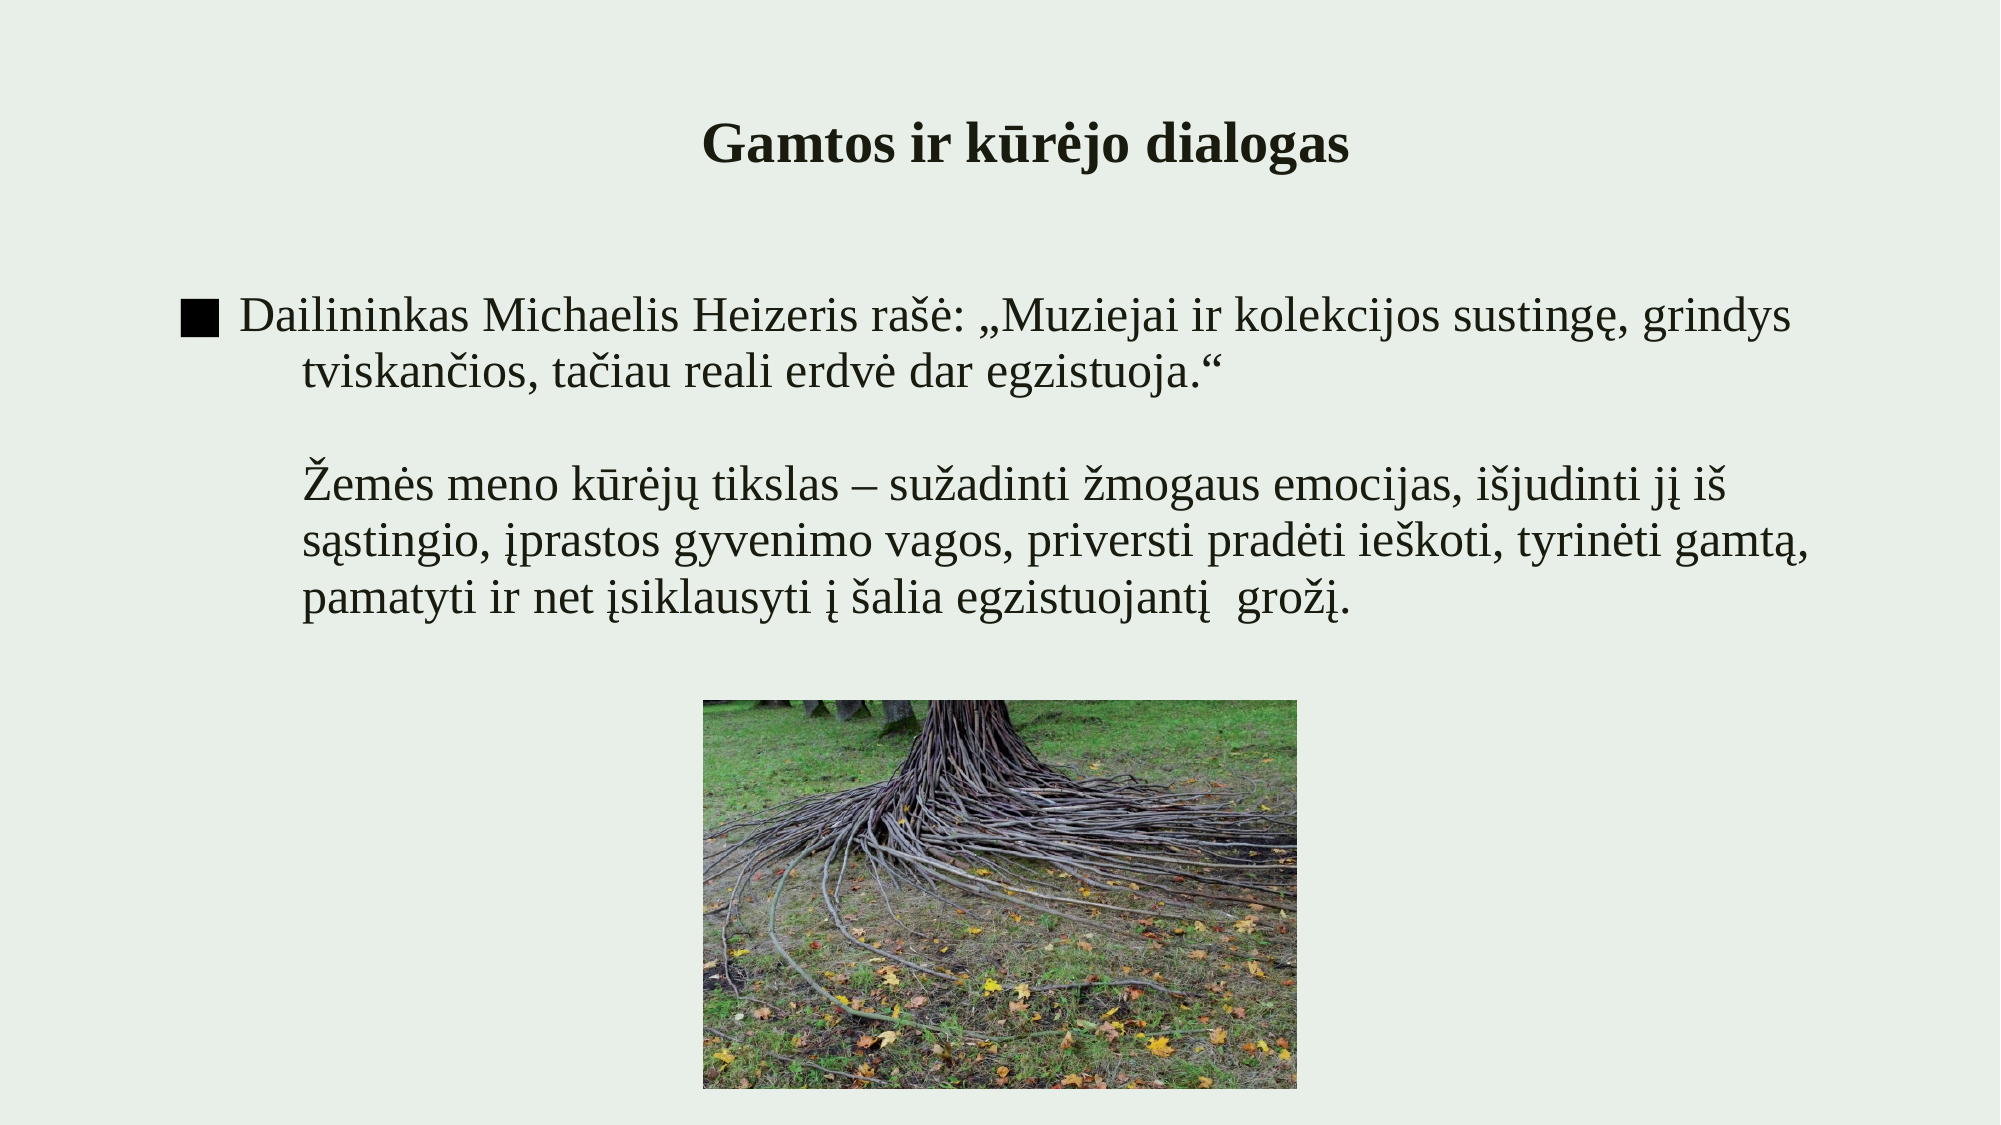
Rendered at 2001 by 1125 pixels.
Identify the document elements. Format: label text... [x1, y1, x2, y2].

title Gamtos ir kūrėjo dialogas [238, 105, 1814, 278]
list Dailininkas Michaelis Heizeris rašė: „Muziejai ir kolekcijos sustingę, grindys tviskančios, tačiau reali erdvė dar egzistuoja.“ Žemės meno kūrėjų tikslas – sužadinti žmogaus emocijas, išjudinti jį iš sąstingio, įprastos gyvenimo vagos, priversti pradėti ieškoti, tyrinėti gamtą, pamatyti ir net įsiklausyti į šalia egzistuojantį grožį. [161, 278, 1839, 873]
picture [703, 700, 1297, 1090]
